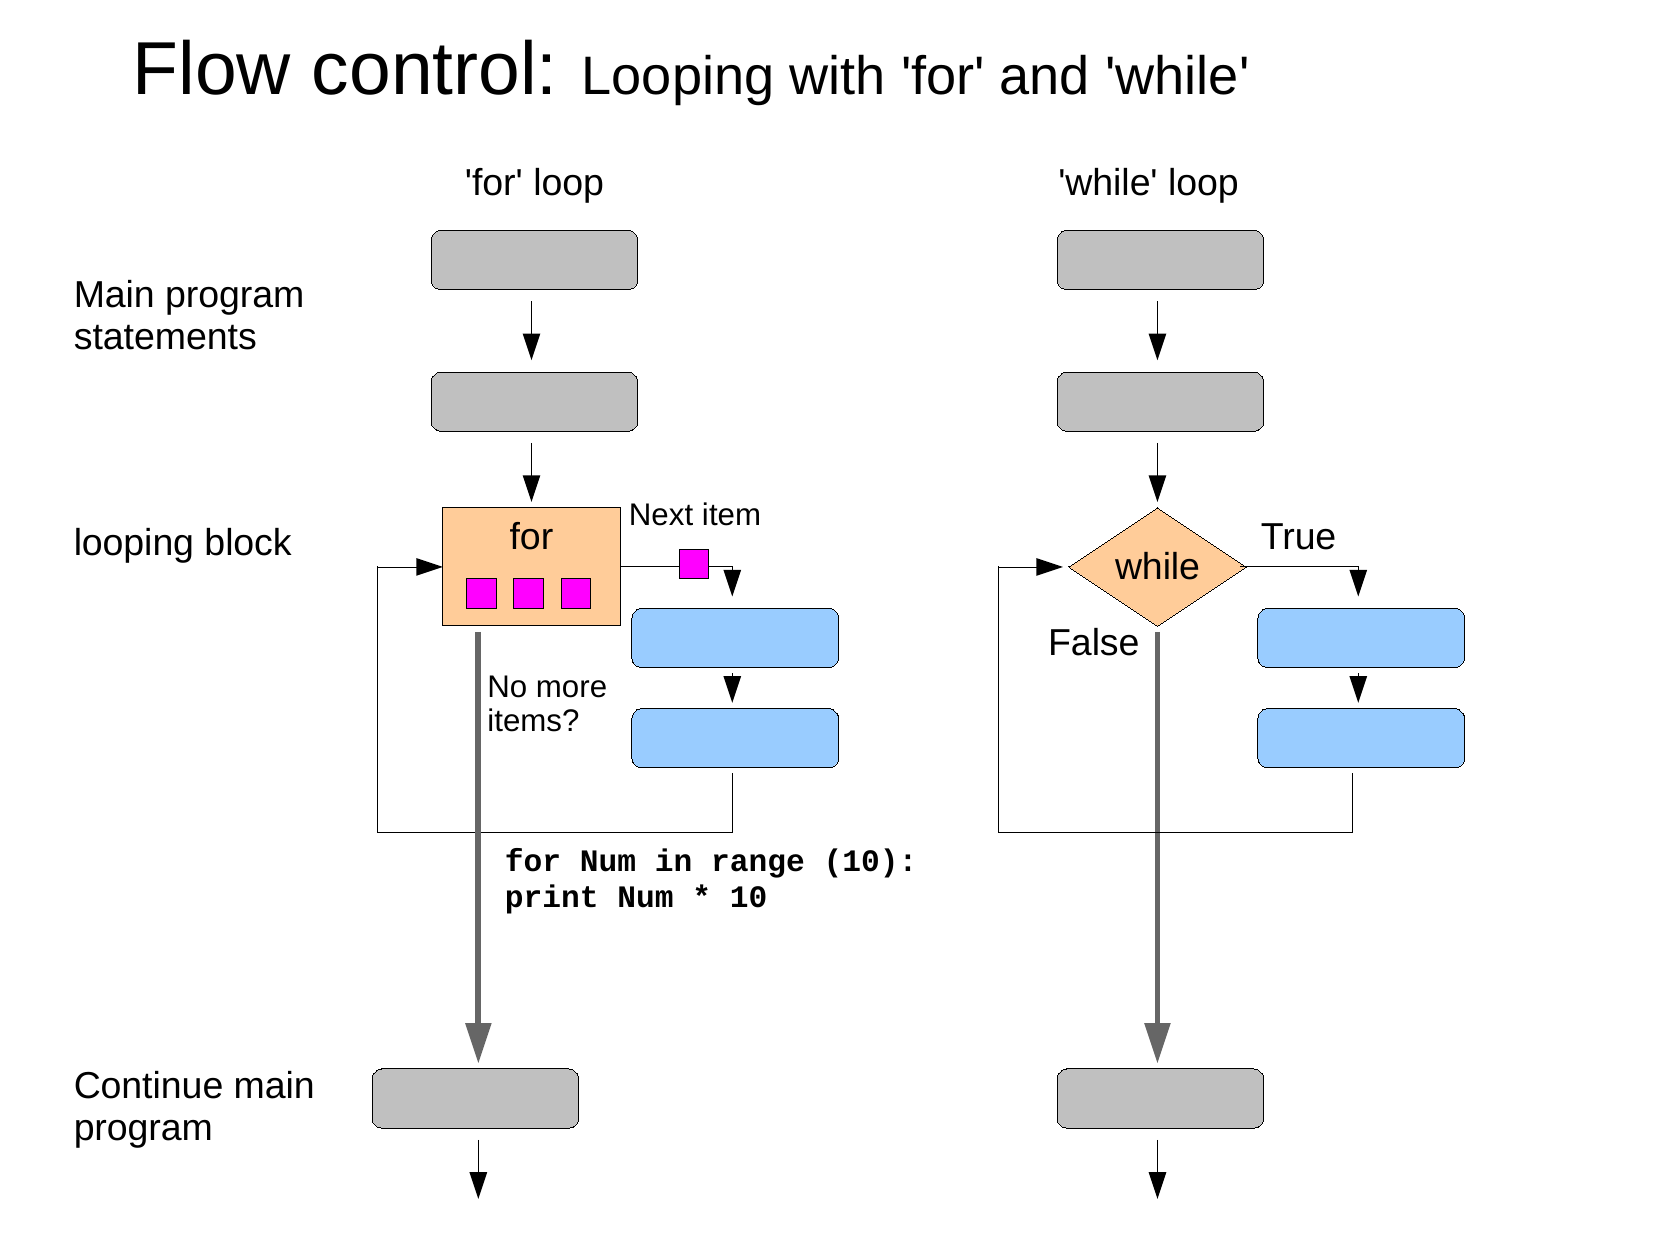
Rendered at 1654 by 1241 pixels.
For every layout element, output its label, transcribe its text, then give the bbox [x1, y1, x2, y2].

text_box [466, 578, 497, 609]
text_box [1257, 608, 1465, 668]
text_box for Num in range (10): print Num * 10 [490, 838, 993, 925]
text_box [513, 578, 544, 609]
text_box Continue main program [59, 1057, 384, 1157]
text_box looping block [59, 513, 384, 571]
text_box Main program statements [59, 265, 325, 365]
text_box for [442, 507, 621, 626]
text_box [1057, 230, 1264, 290]
text_box [431, 230, 638, 290]
text_box [431, 372, 638, 432]
text_box [561, 578, 591, 609]
text_box while [1068, 507, 1247, 614]
text_box [1057, 1068, 1264, 1129]
text_box False [1033, 614, 1176, 671]
text_box [631, 608, 839, 668]
text_box [679, 549, 709, 579]
text_box [1257, 708, 1465, 768]
text_box 'for' loop [401, 153, 668, 211]
text_box 'while' loop [986, 153, 1312, 211]
text_box Flow control: Looping with 'for' and 'while' [118, 11, 1565, 120]
text_box [631, 708, 839, 768]
text_box Next item [614, 490, 821, 540]
text_box True [1246, 507, 1365, 565]
text_box [1057, 372, 1264, 432]
text_box [384, 1068, 579, 1129]
text_box No more items? [472, 661, 680, 746]
